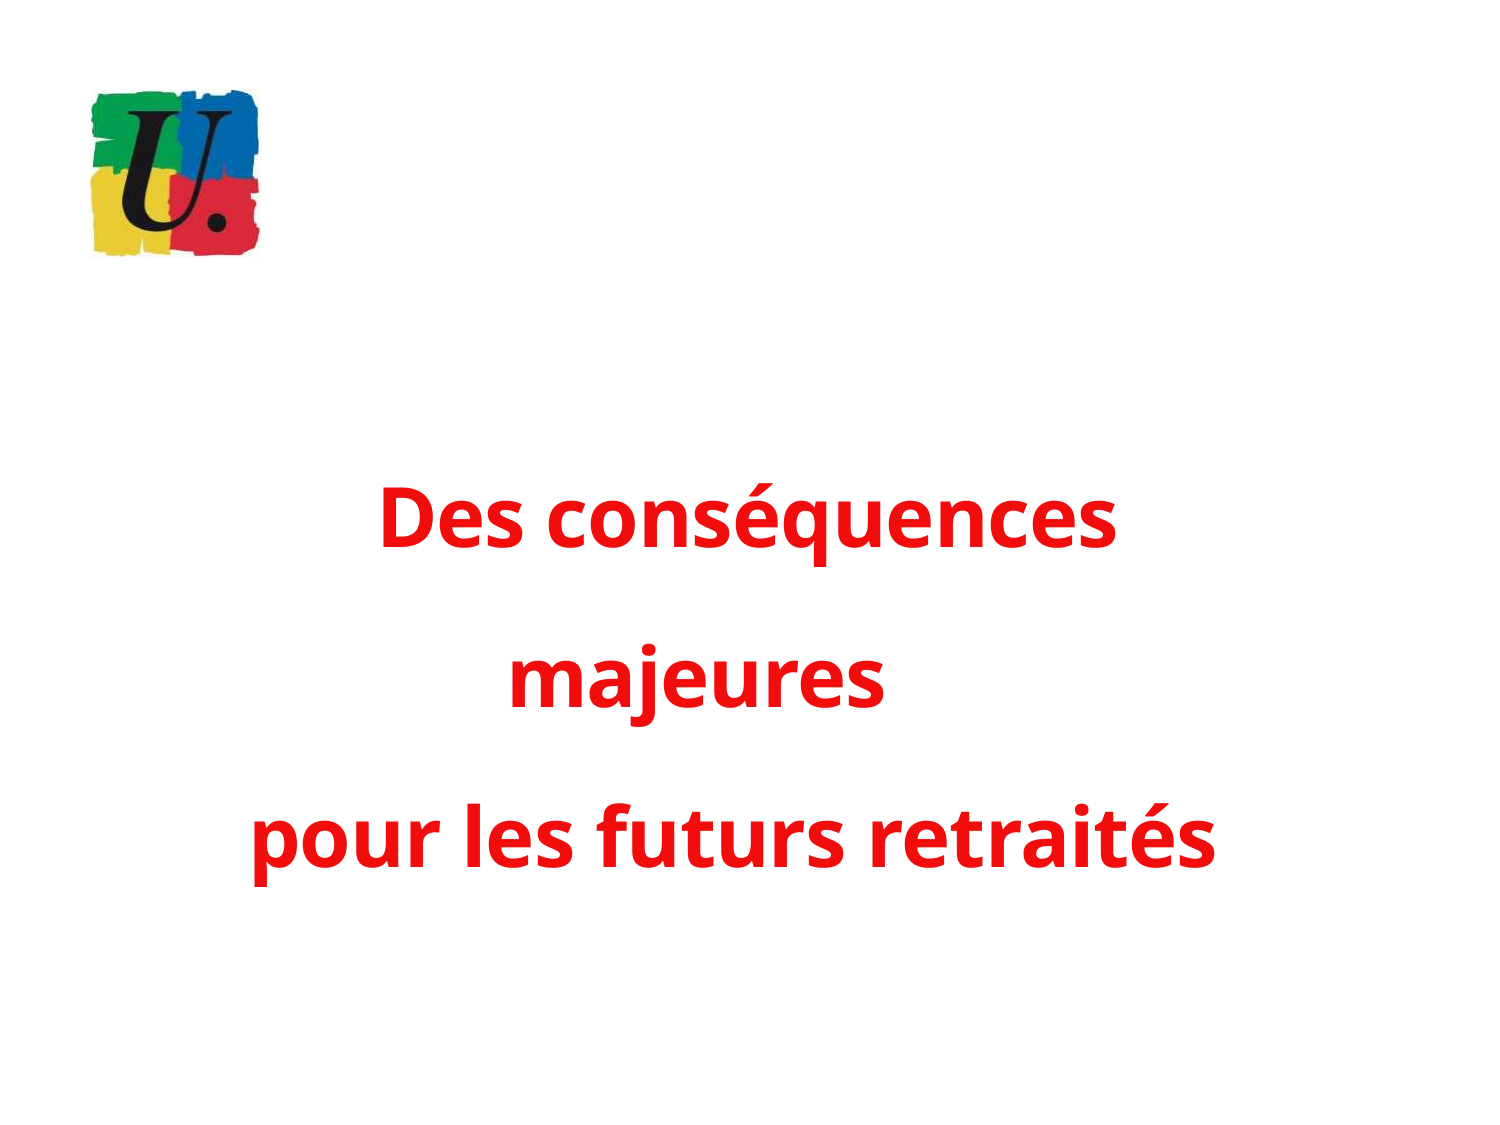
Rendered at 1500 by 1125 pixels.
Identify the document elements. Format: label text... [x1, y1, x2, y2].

text_box Des conséquences majeures pour les futurs retraités [174, 404, 1337, 828]
picture [90, 89, 261, 258]
